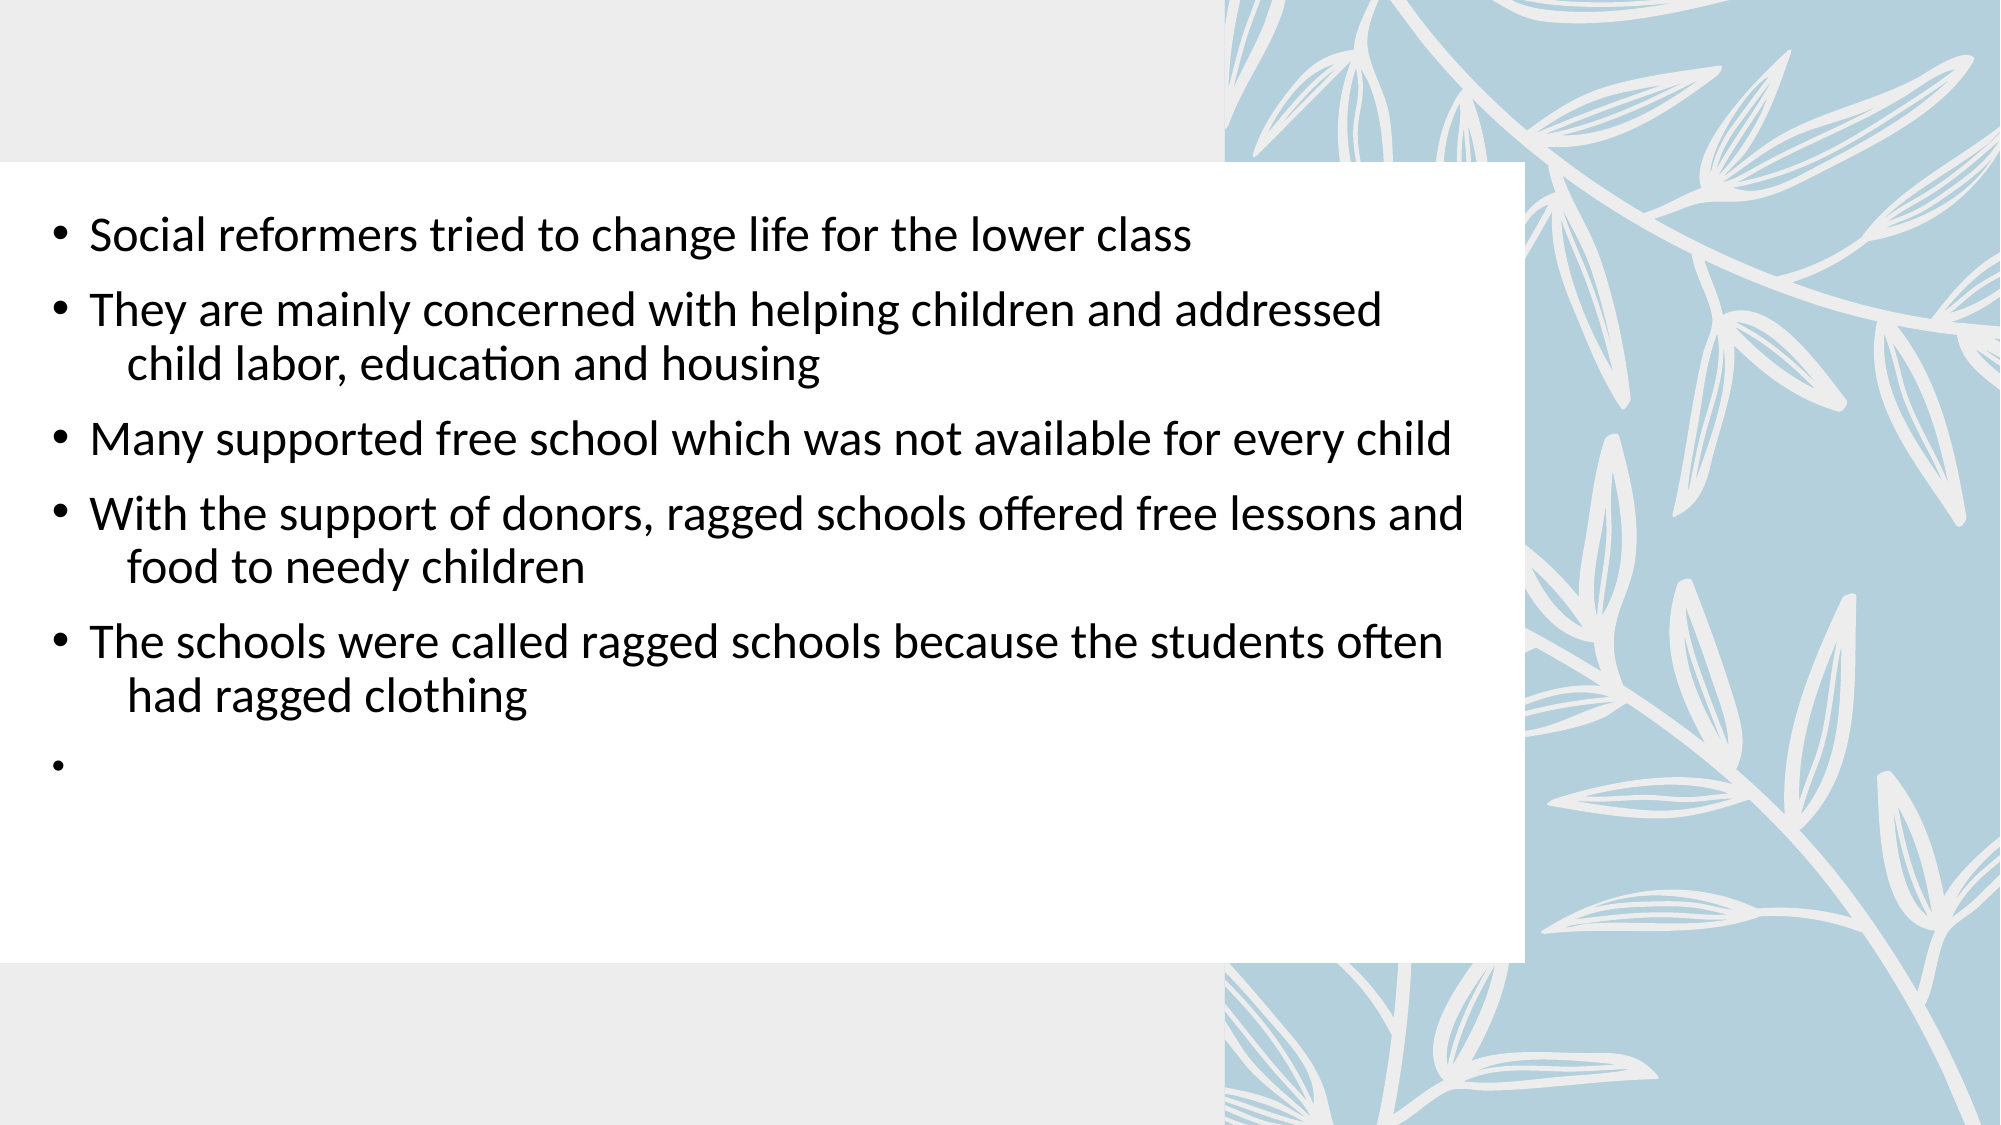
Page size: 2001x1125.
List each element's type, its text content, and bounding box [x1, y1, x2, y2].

list Social reformers tried to change life for the lower class They are mainly concerned with helping children and addressed child labor, education and housing Many supported free school which was not available for every child With the support of donors, ragged schools offered free lessons and food to needy children The schools were called ragged schools because the students often had ragged clothing [36, 200, 1505, 851]
text_box [0, 0, 2000, 1125]
